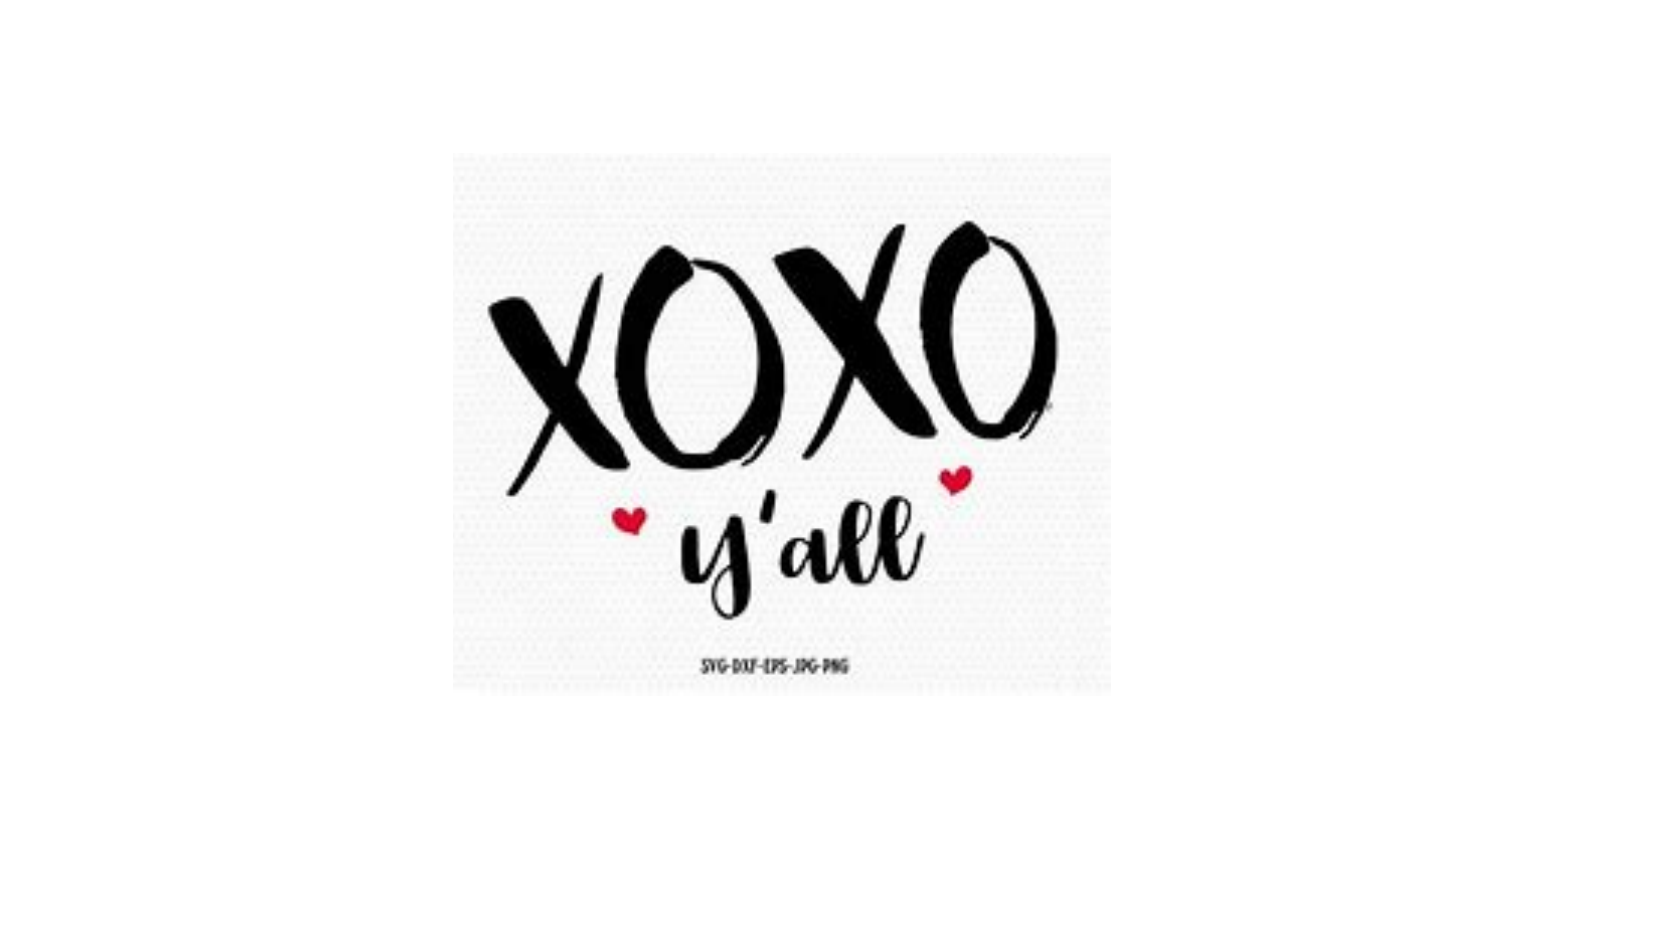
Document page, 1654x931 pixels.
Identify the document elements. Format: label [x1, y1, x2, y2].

picture [453, 153, 1111, 696]
